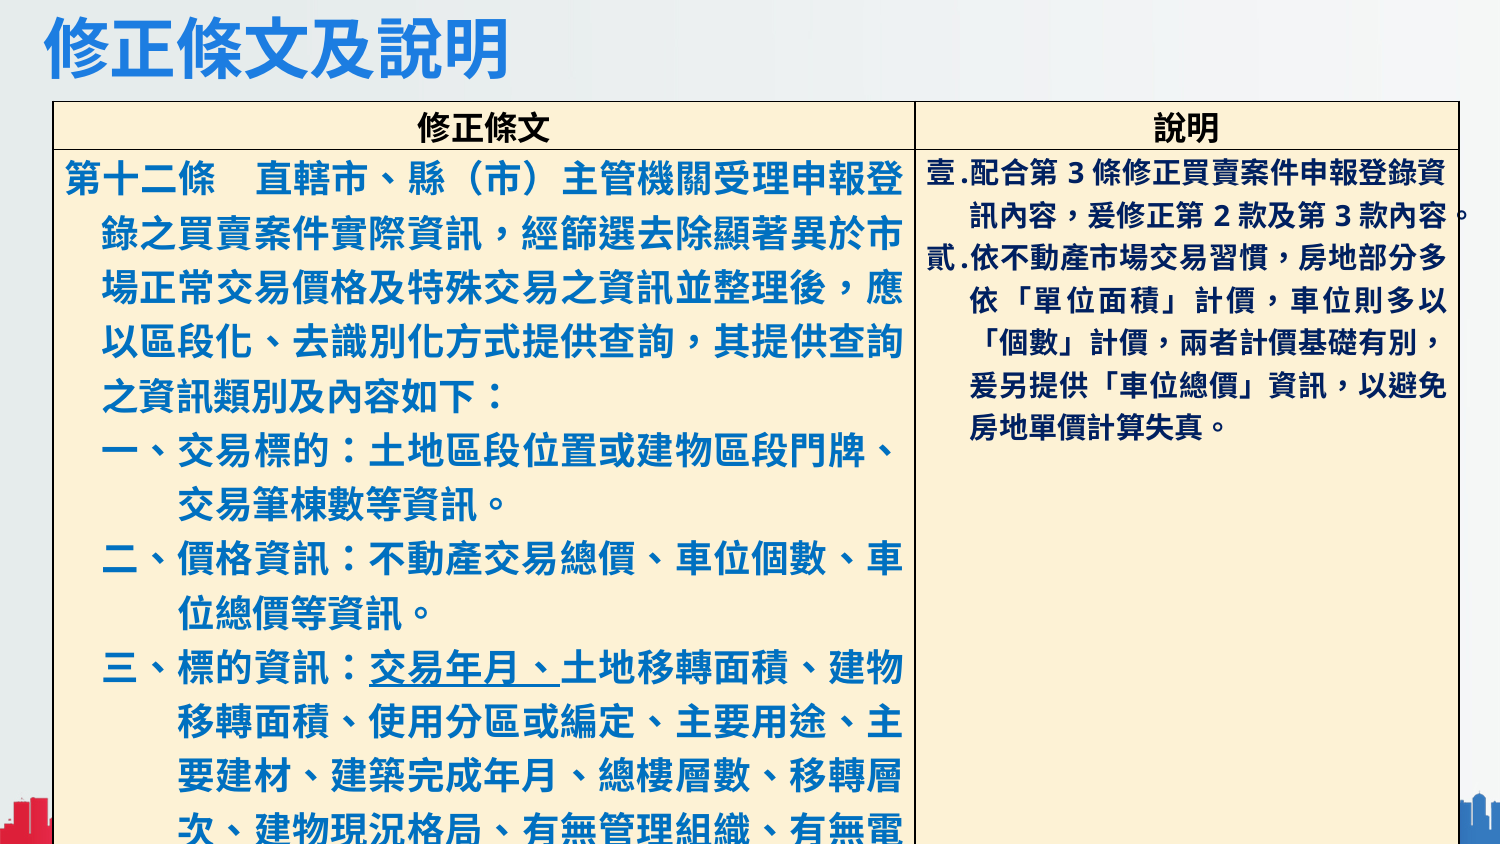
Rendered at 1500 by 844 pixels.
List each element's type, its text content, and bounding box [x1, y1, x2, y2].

table_cell 配合第3條修正買賣案件申報登錄資訊內容，爰修正第2款及第3款內容。 依不動產市場交易習慣，房地部分多依「單位面積」計價，車位則多以「個數」計價，兩者計價基礎有別，爰另提供「車位總價」資訊，以避免房地單價計算失真。 [916, 150, 1458, 844]
title 修正條文及說明 [22, 0, 531, 95]
table_header 修正條文 [54, 102, 914, 149]
table_cell 第十二條 直轄市、縣（市）主管機關受理申報登錄之買賣案件實際資訊，經篩選去除顯著異於市場正常交易價格及特殊交易之資訊並整理後，應以區段化、去識別化方式提供查詢，其提供查詢之資訊類別及內容如下： 一、交易標的：土地區段位置或建物區段門牌、交易筆棟數等資訊。 二、價格資訊：不動產交易總價、車位個數、車位總價等資訊。 三、標的資訊：交易年月、土地移轉面積、建物移轉面積、使用分區或編定、主要用途、主要建材、建築完成年月、總樓層數、移轉層次、建物現況格局、有無管理組織、有無電梯、車位類別、車位面積、車位所在樓層等資訊。 [54, 150, 914, 844]
table_header 說明 [916, 102, 1458, 149]
picture [0, 0, 1500, 844]
